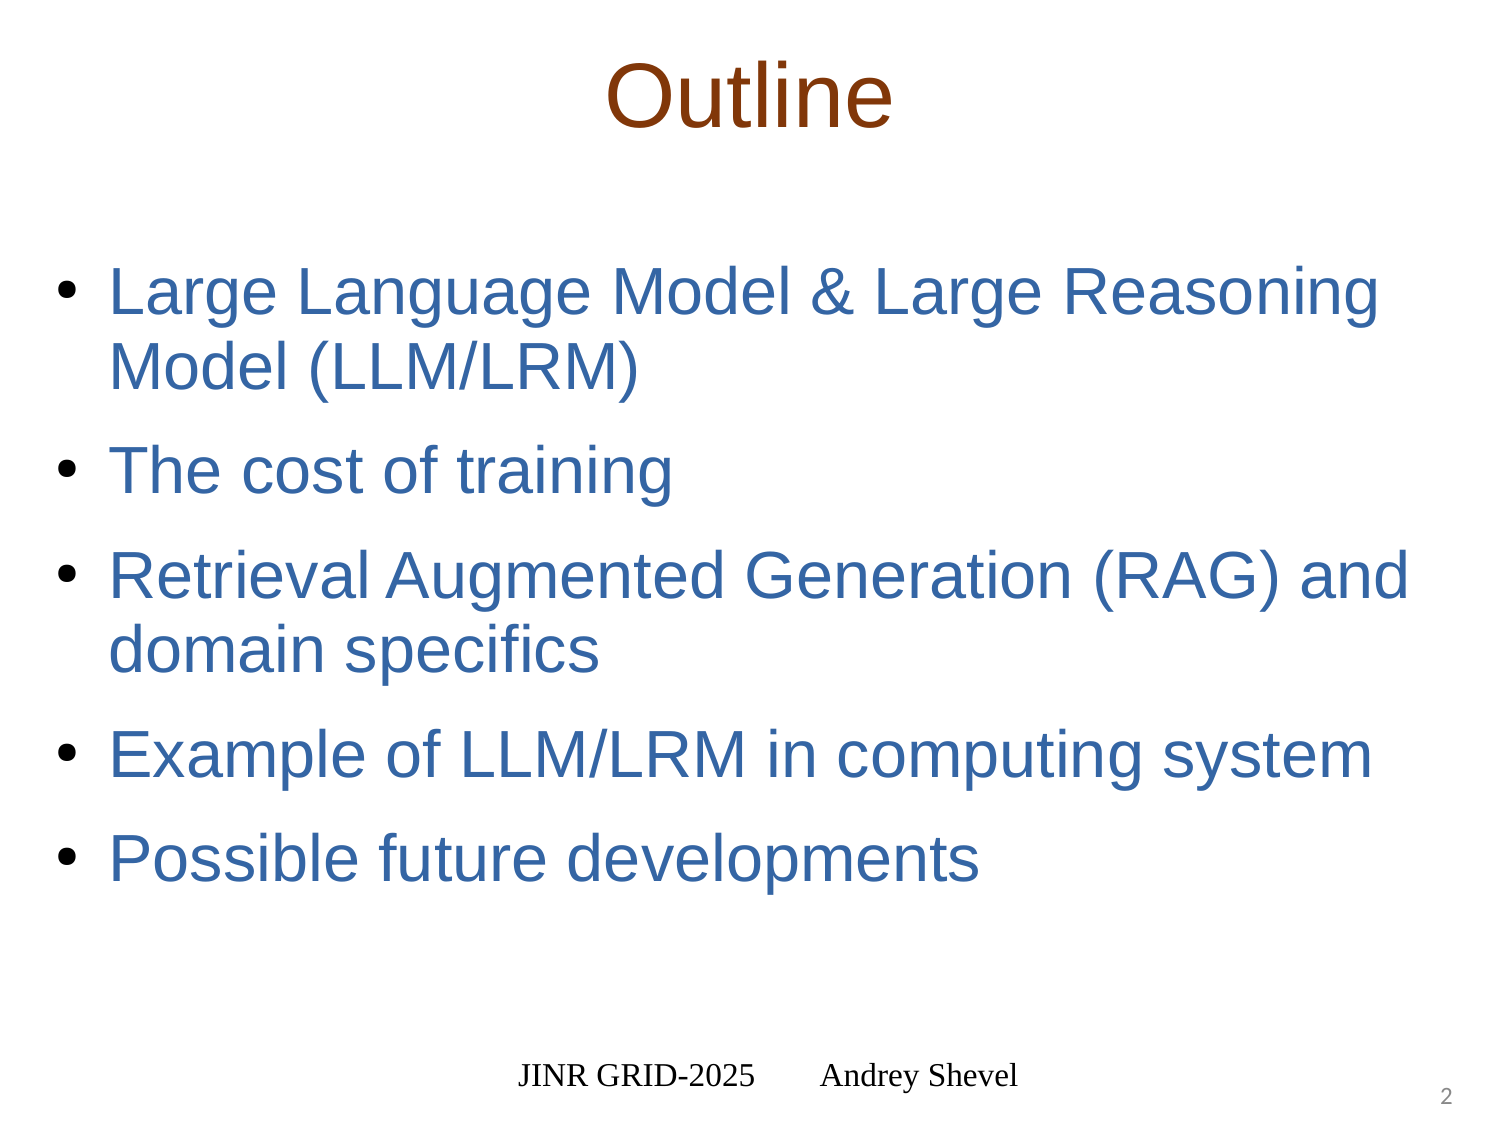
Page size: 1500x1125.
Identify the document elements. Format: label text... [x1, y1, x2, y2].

list Large Language Model & Large Reasoning Model (LLM/LRM) The cost of training Retrieval Augmented Generation (RAG) and domain specifics Example of LLM/LRM in computing system Possible future developments [37, 149, 1463, 1051]
title Outline [112, 0, 1388, 149]
